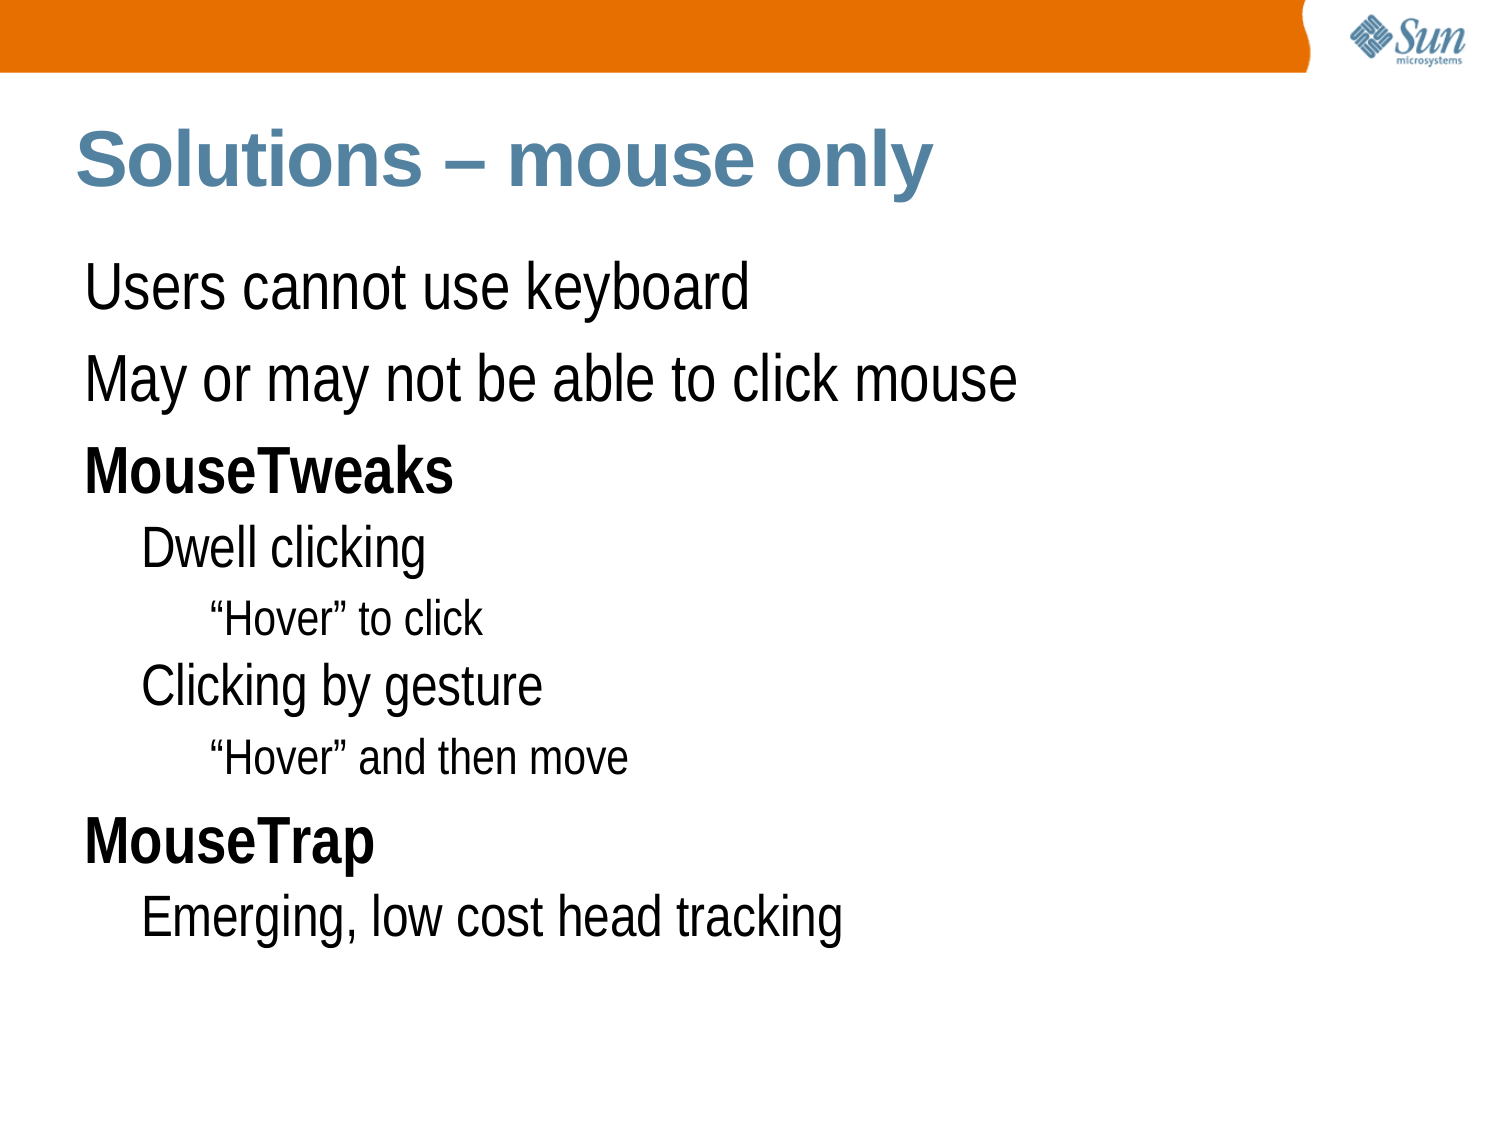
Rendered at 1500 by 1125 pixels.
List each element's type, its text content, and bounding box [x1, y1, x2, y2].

list Users cannot use keyboard May or may not be able to click mouse MouseTweaks Dwell clicking “Hover” to click Clicking by gesture “Hover” and then move MouseTrap Emerging, low cost head tracking [64, 257, 1463, 967]
title Solutions – mouse only [75, 122, 1438, 228]
picture [0, 0, 1500, 75]
